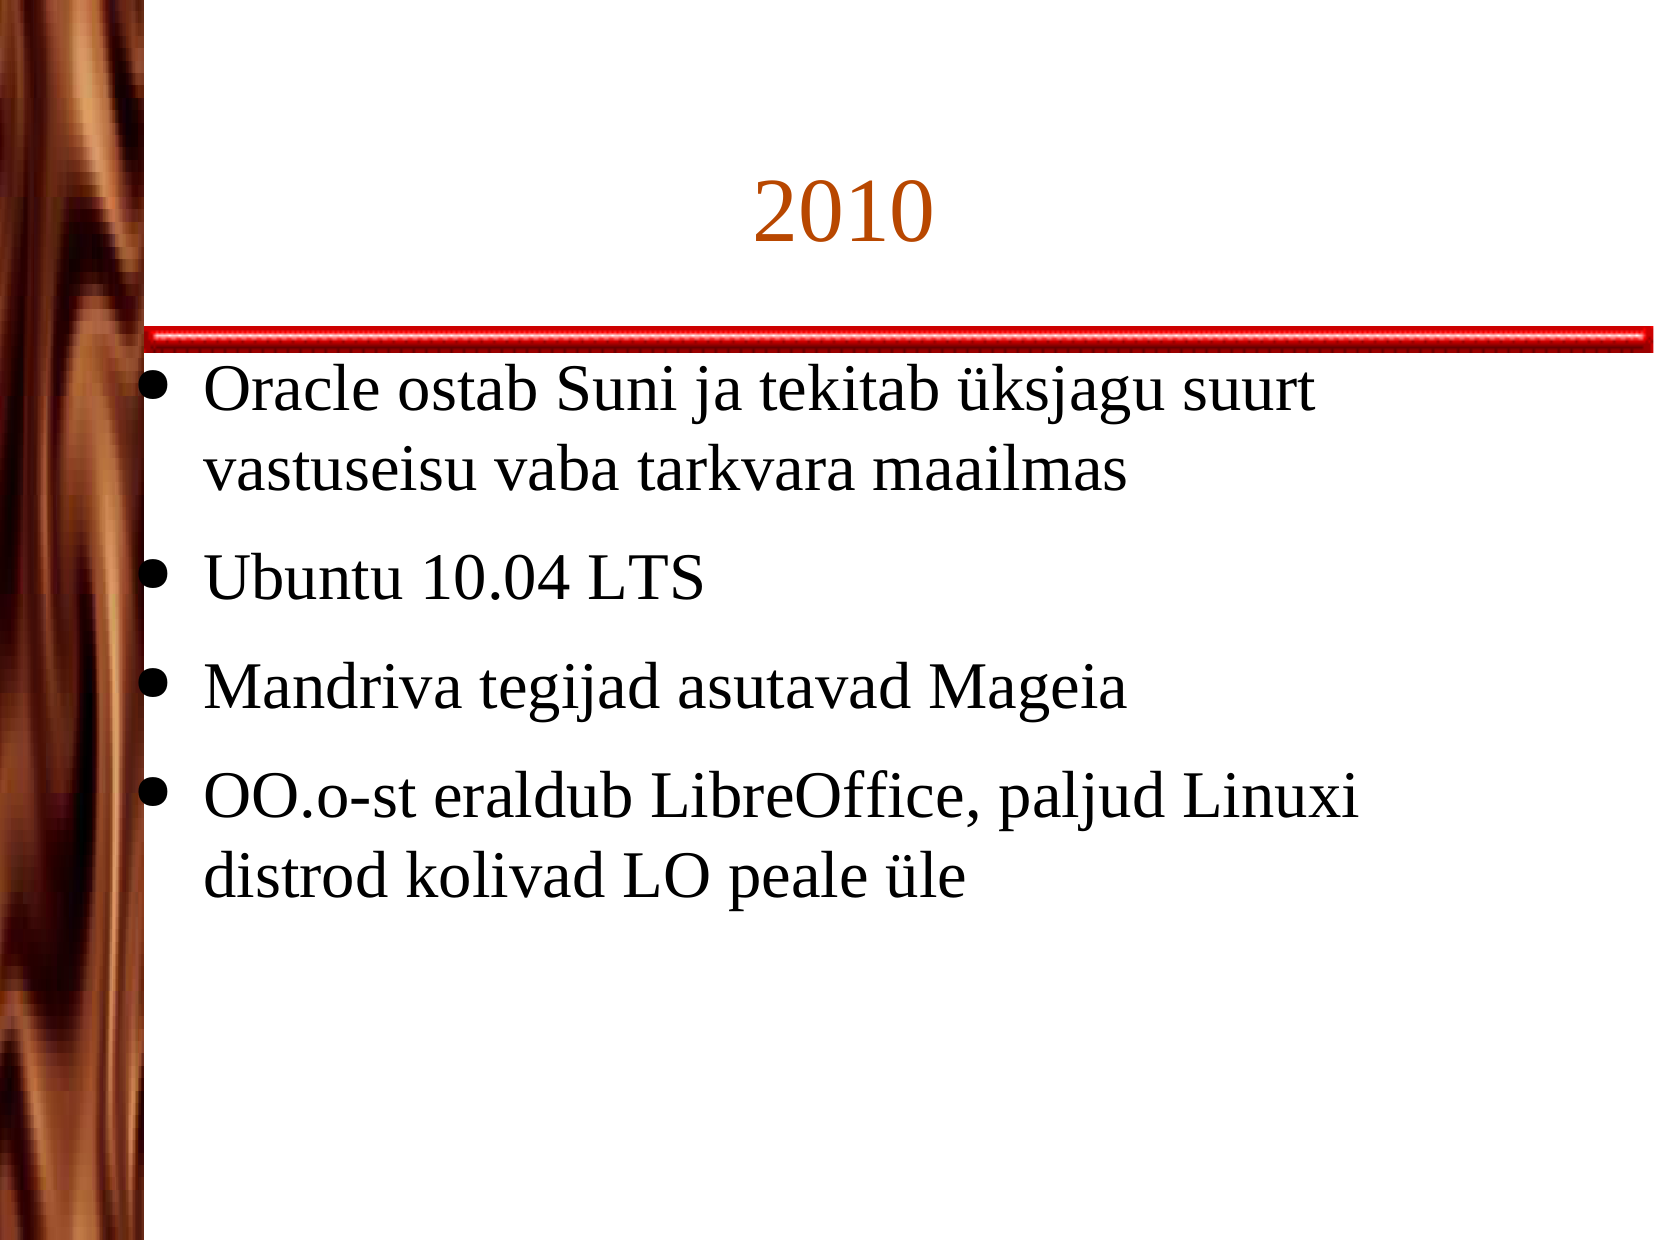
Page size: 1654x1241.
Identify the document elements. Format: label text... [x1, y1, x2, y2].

list Oracle ostab Suni ja tekitab üksjagu suurt vastuseisu vaba tarkvara maailmas Ubuntu 10.04 LTS Mandriva tegijad asutavad Mageia OO.o-st eraldub LibreOffice, paljud Linuxi distrod kolivad LO peale üle [121, 344, 1533, 1164]
picture [0, 0, 1654, 1240]
title 2010 [121, 100, 1533, 312]
